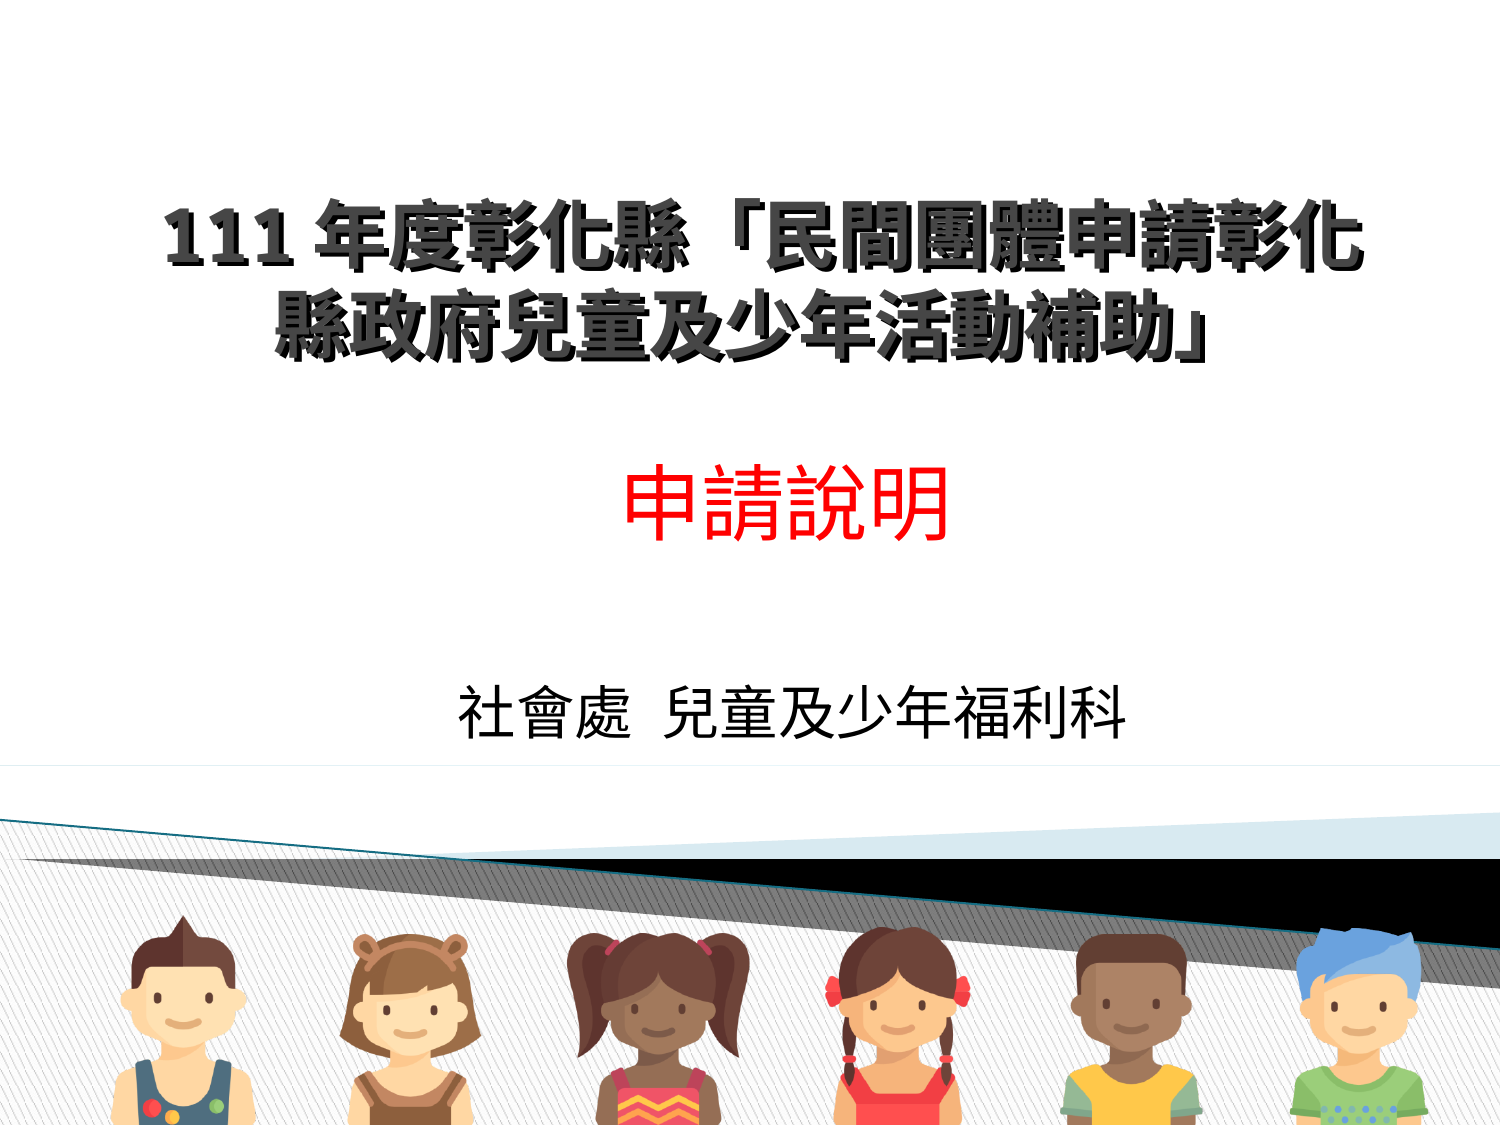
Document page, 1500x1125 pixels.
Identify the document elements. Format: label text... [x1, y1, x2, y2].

picture [1258, 928, 1459, 1125]
subtitle 申請說明 [147, 444, 1423, 589]
picture [76, 915, 290, 1125]
title 111年度彰化縣「民間團體申請彰化縣政府兒童及少年活動補助」 [123, 137, 1399, 376]
picture [1033, 934, 1229, 1125]
picture [797, 927, 998, 1125]
text_box 社會處 兒童及少年福利科 [442, 668, 1151, 755]
picture [312, 934, 508, 1125]
picture [560, 933, 756, 1125]
